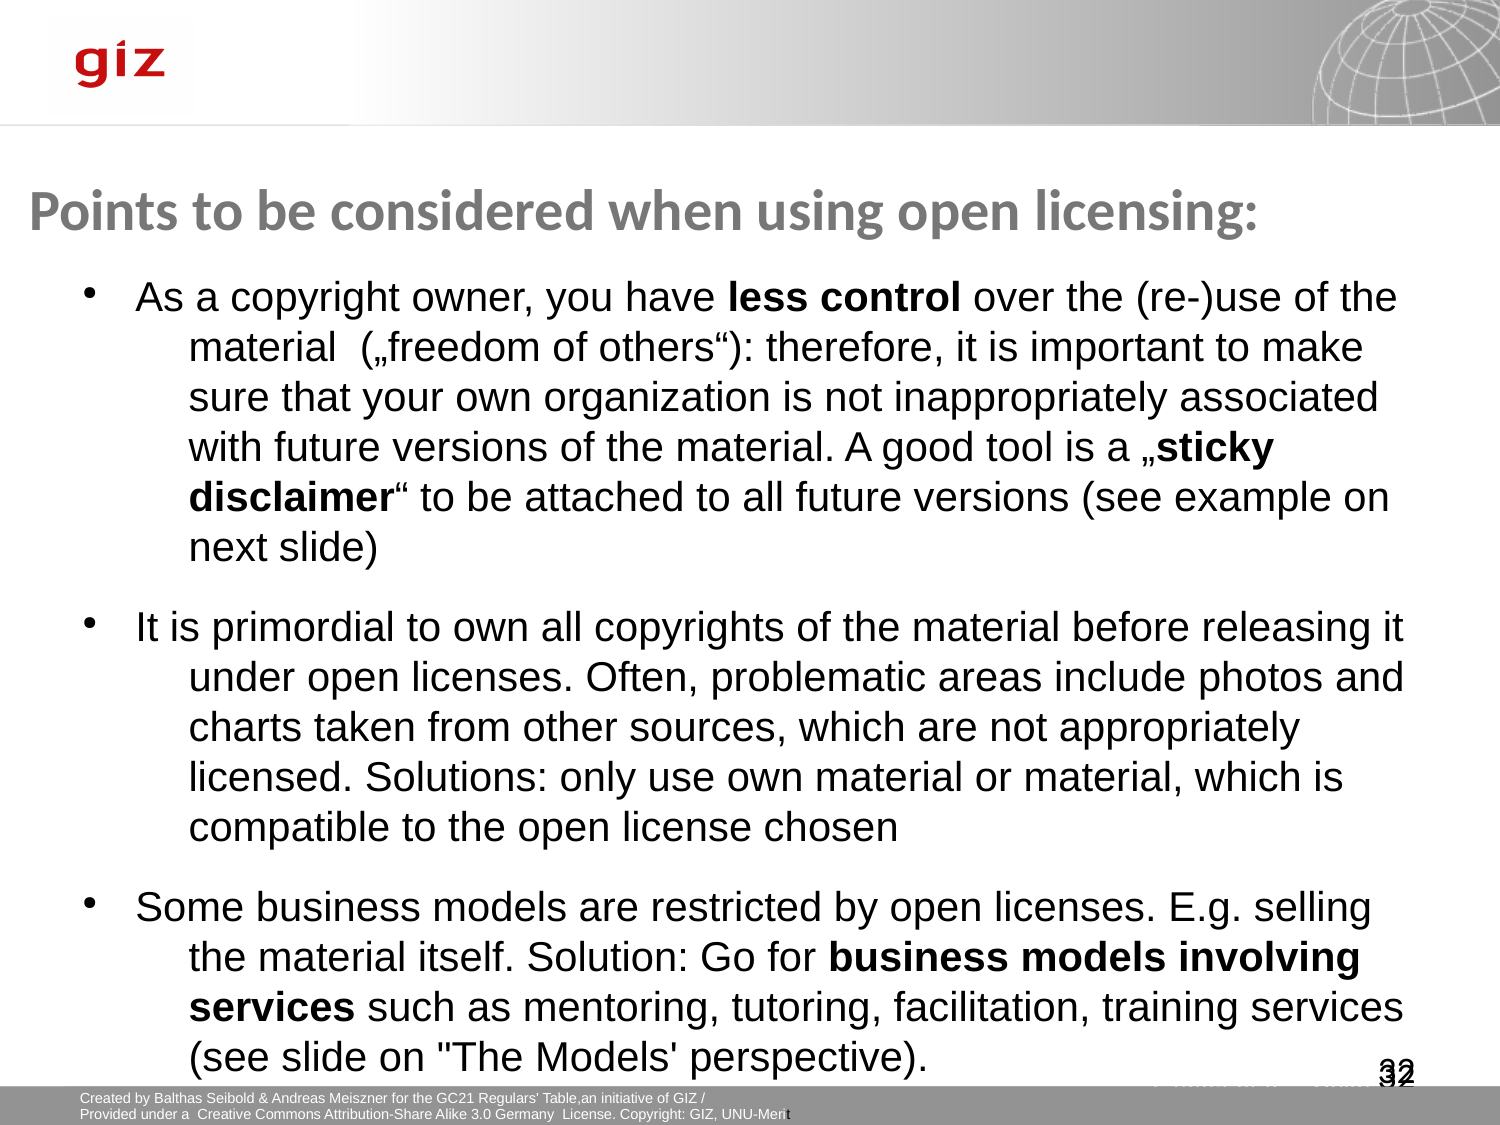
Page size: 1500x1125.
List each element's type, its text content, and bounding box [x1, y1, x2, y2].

title Points to be considered when using open licensing: [29, 120, 1272, 293]
list As a copyright owner, you have less control over the (re-)use of the material („freedom of others“): therefore, it is important to make sure that your own organization is not inappropriately associated with future versions of the material. A good tool is a „sticky disclaimer“ to be attached to all future versions (see example on next slide) It is primordial to own all copyrights of the material before releasing it under open licenses. Often, problematic areas include photos and charts taken from other sources, which are not appropriately licensed. Solutions: only use own material or material, which is compatible to the open license chosen Some business models are restricted by open licenses. E.g. selling the material itself. Solution: Go for business models involving services such as mentoring, tutoring, facilitation, training services (see slide on "The Models' perspective). [46, 269, 1426, 1101]
